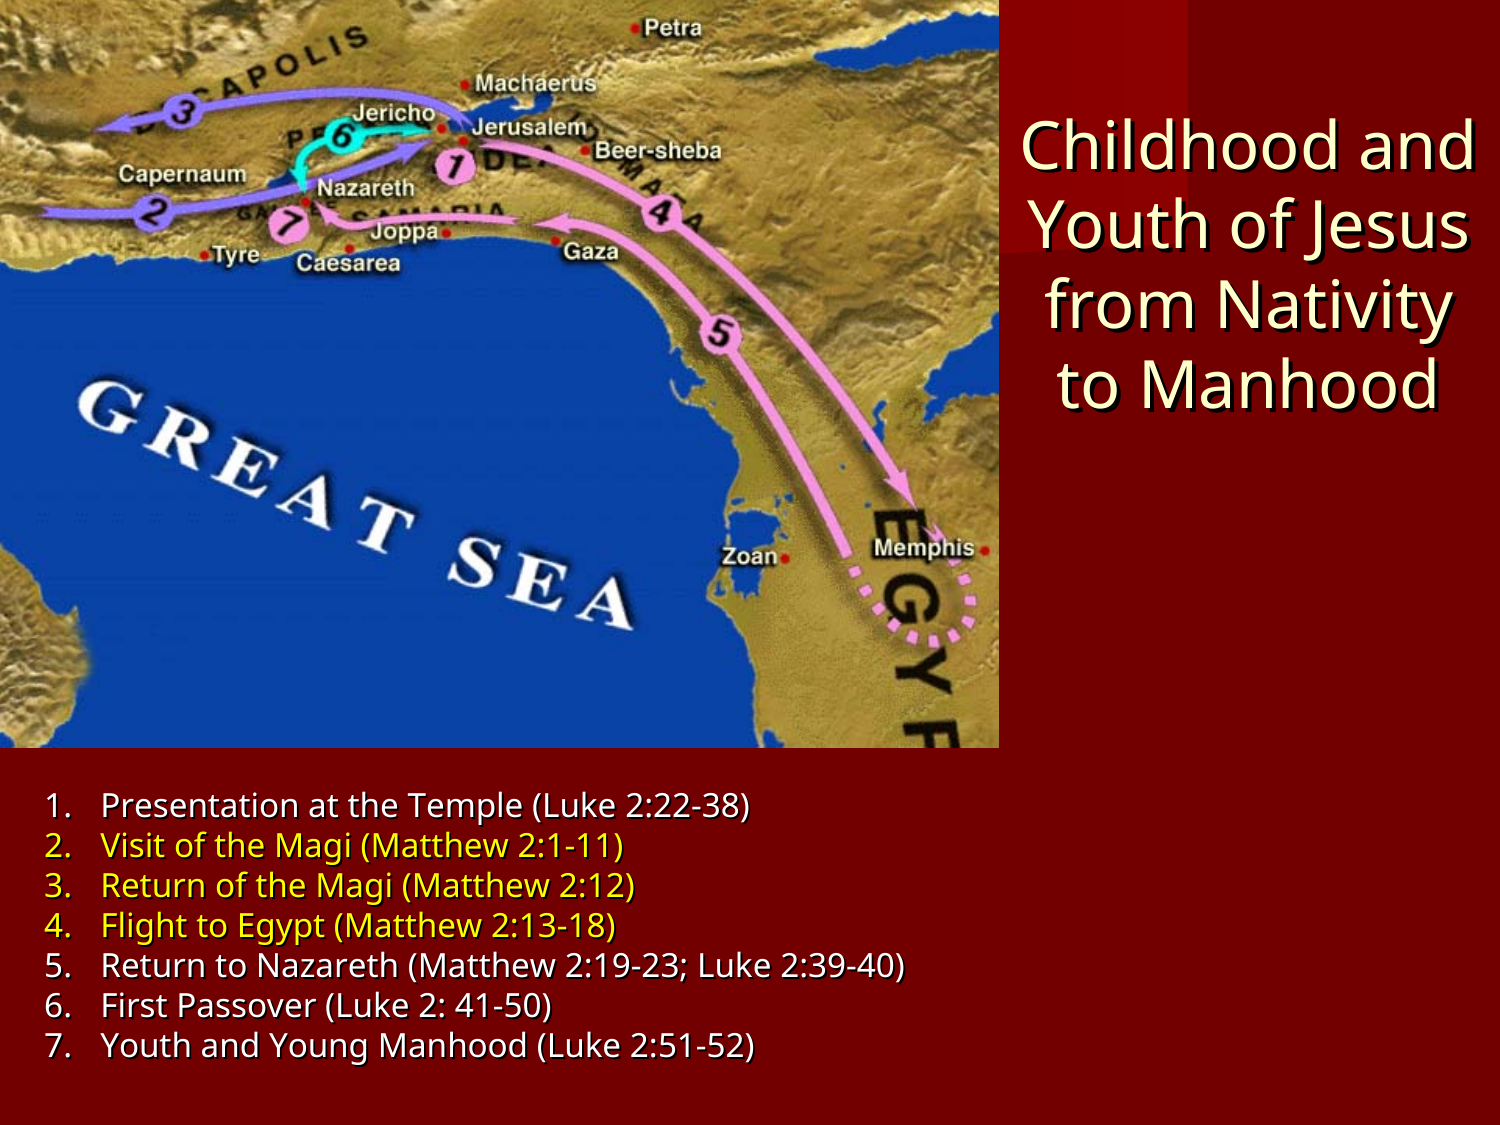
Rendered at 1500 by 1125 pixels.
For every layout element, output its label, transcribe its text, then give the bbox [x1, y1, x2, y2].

title Childhood and Youth of Jesus from Nativity to Manhood [999, 33, 1500, 492]
picture [0, 0, 999, 748]
text_box Presentation at the Temple (Luke 2:22-38) Visit of the Magi (Matthew 2:1-11) Return of the Magi (Matthew 2:12) Flight to Egypt (Matthew 2:13-18) Return to Nazareth (Matthew 2:19-23; Luke 2:39-40) First Passover (Luke 2: 41-50) Youth and Young Manhood (Luke 2:51-52) [29, 780, 1459, 1073]
